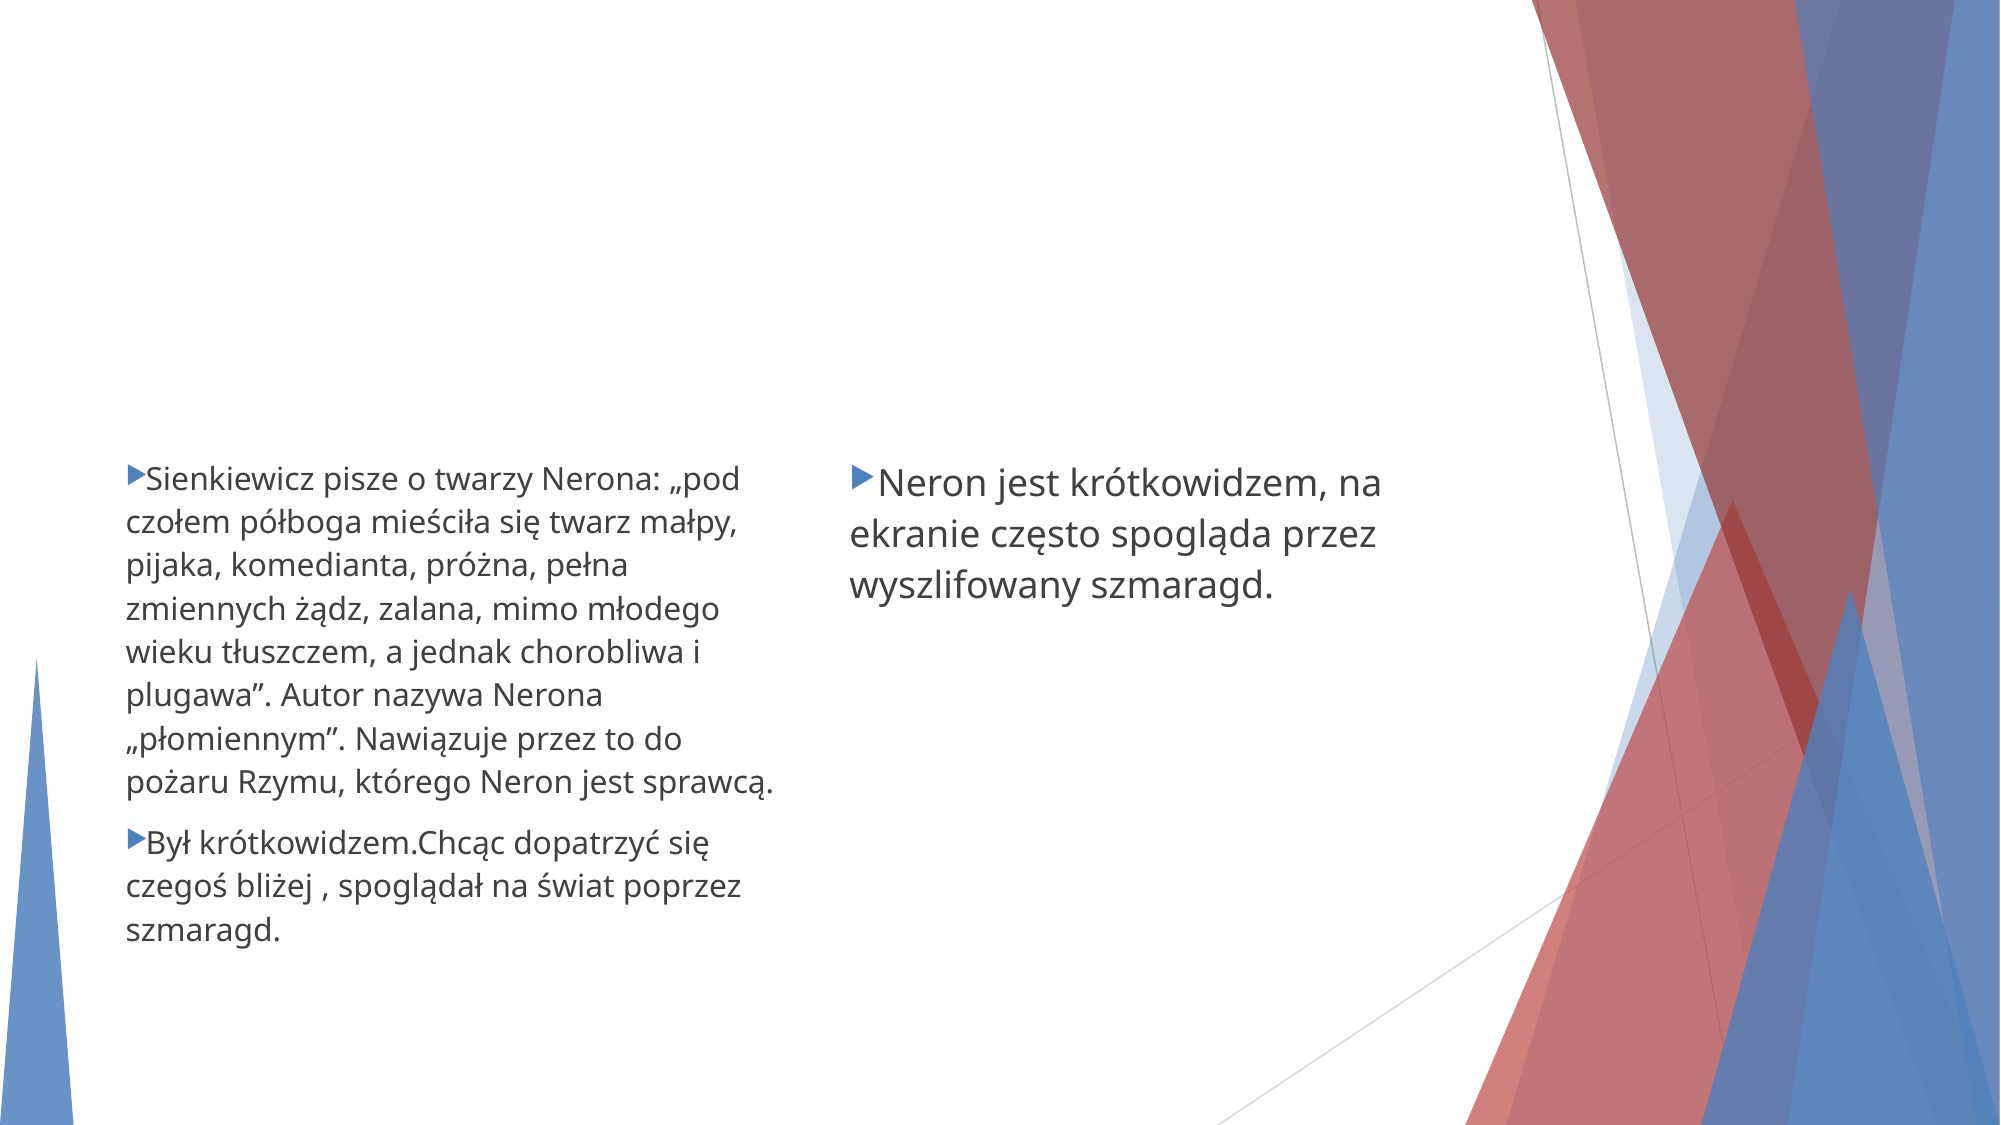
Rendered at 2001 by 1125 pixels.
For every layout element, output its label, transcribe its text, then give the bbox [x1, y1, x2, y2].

list Neron jest krótkowidzem, na ekranie często spogląda przez wyszlifowany szmaragd. [834, 448, 1522, 991]
list Sienkiewicz pisze o twarzy Nerona: „pod czołem półboga mieściła się twarz małpy, pijaka, komedianta, próżna, pełna zmiennych żądz, zalana, mimo młodego wieku tłuszczem, a jednak chorobliwa i plugawa”. Autor nazywa Nerona „płomiennym”. Nawiązuje przez to do pożaru Rzymu, którego Neron jest sprawcą. Był krótkowidzem.Chcąc dopatrzyć się czegoś bliżej , spoglądał na świat poprzez szmaragd. [110, 448, 798, 991]
